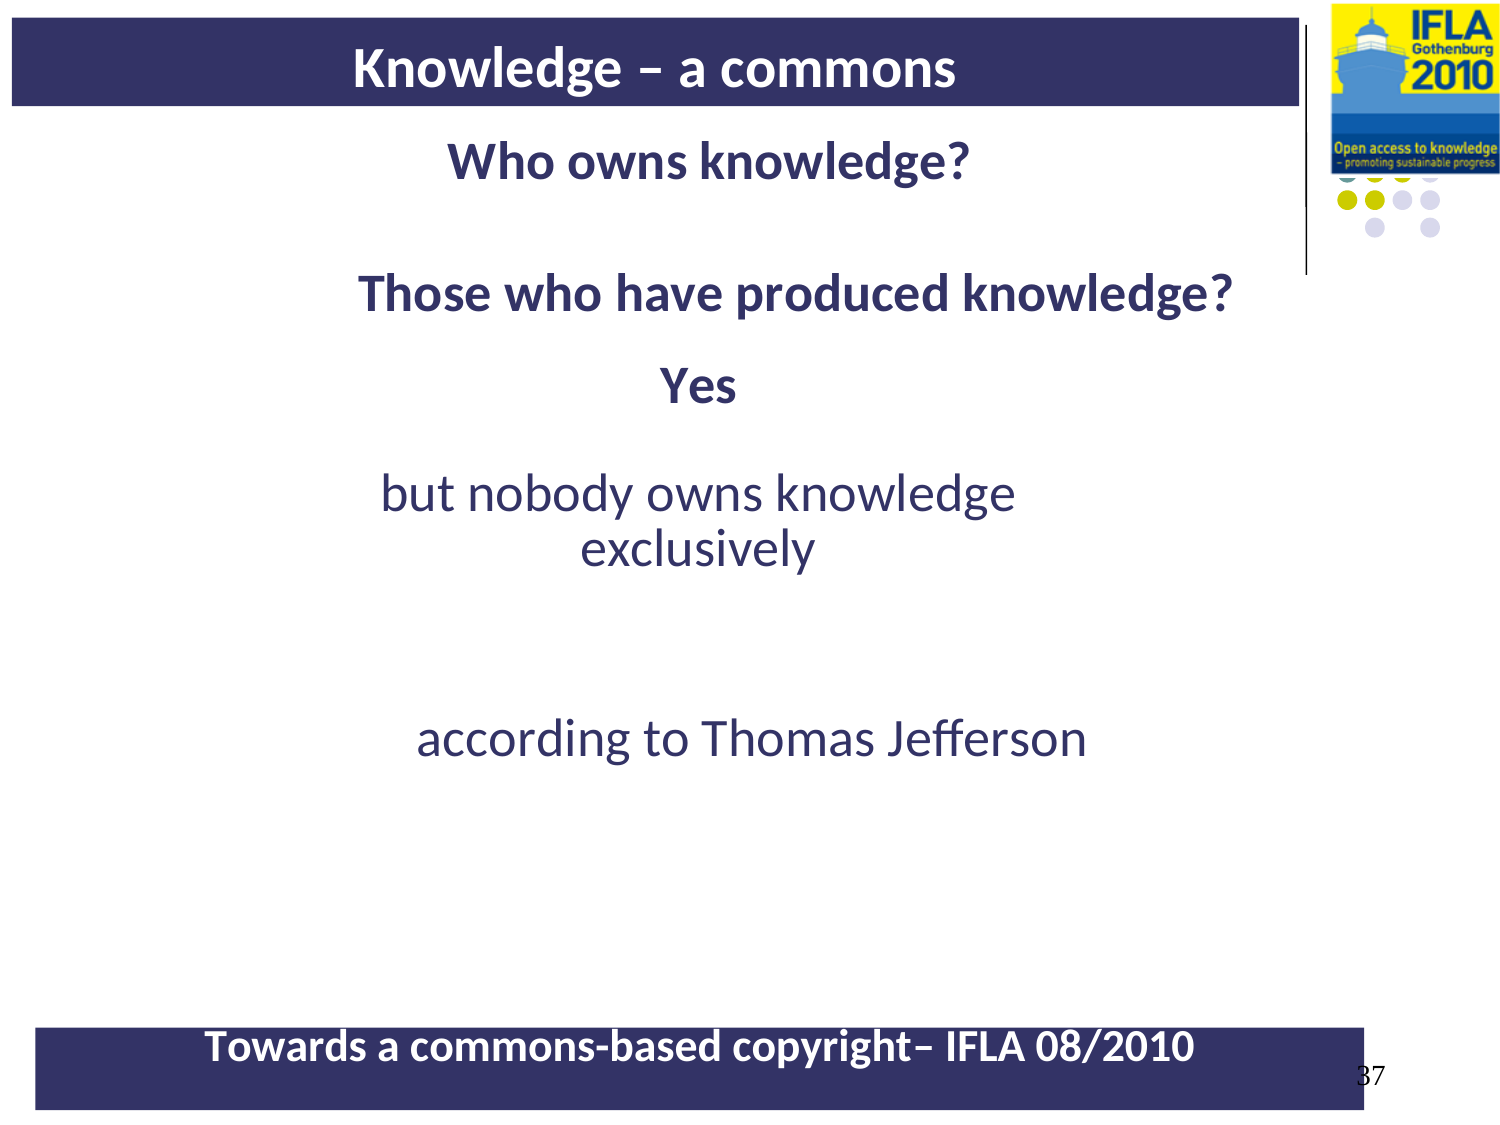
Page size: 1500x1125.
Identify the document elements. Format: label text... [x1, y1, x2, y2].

title Knowledge – a commons [11, 17, 1300, 107]
text_box according to Thomas Jefferson [118, 708, 1388, 790]
text_box Who owns knowledge? [298, 131, 1123, 214]
text_box [1356, 1026, 1459, 1105]
text_box Those who have produced knowledge? [265, 236, 1329, 334]
text_box Yes but nobody owns knowledge exclusively [363, 355, 1034, 636]
